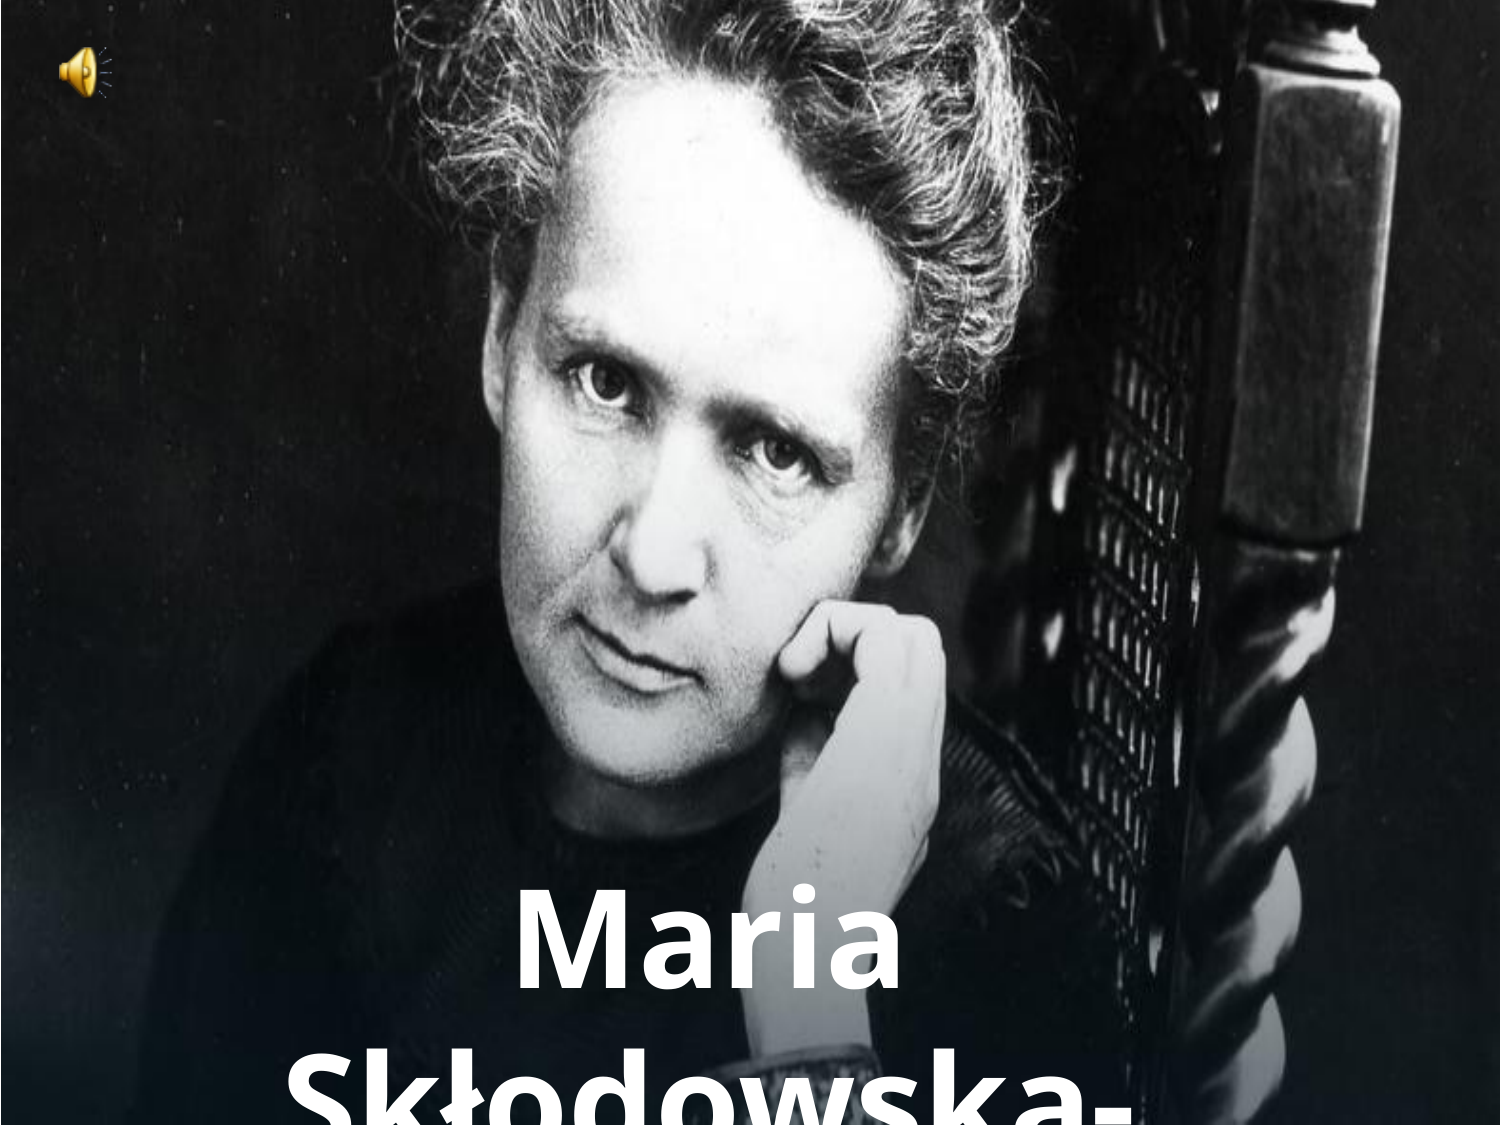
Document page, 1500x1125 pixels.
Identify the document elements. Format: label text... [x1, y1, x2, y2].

text_box Maria Skłodowska-Curie [595, 1093, 625, 1125]
text_box Maria Skłodowska-Curie [789, 1094, 804, 1125]
picture [1, 0, 1500, 1125]
text_box Maria Skłodowska-Curie [152, 843, 1266, 1125]
text_box Maria Skłodowska-Curie [510, 1093, 541, 1125]
text_box Maria Skłodowska-Curie [682, 1093, 713, 1125]
